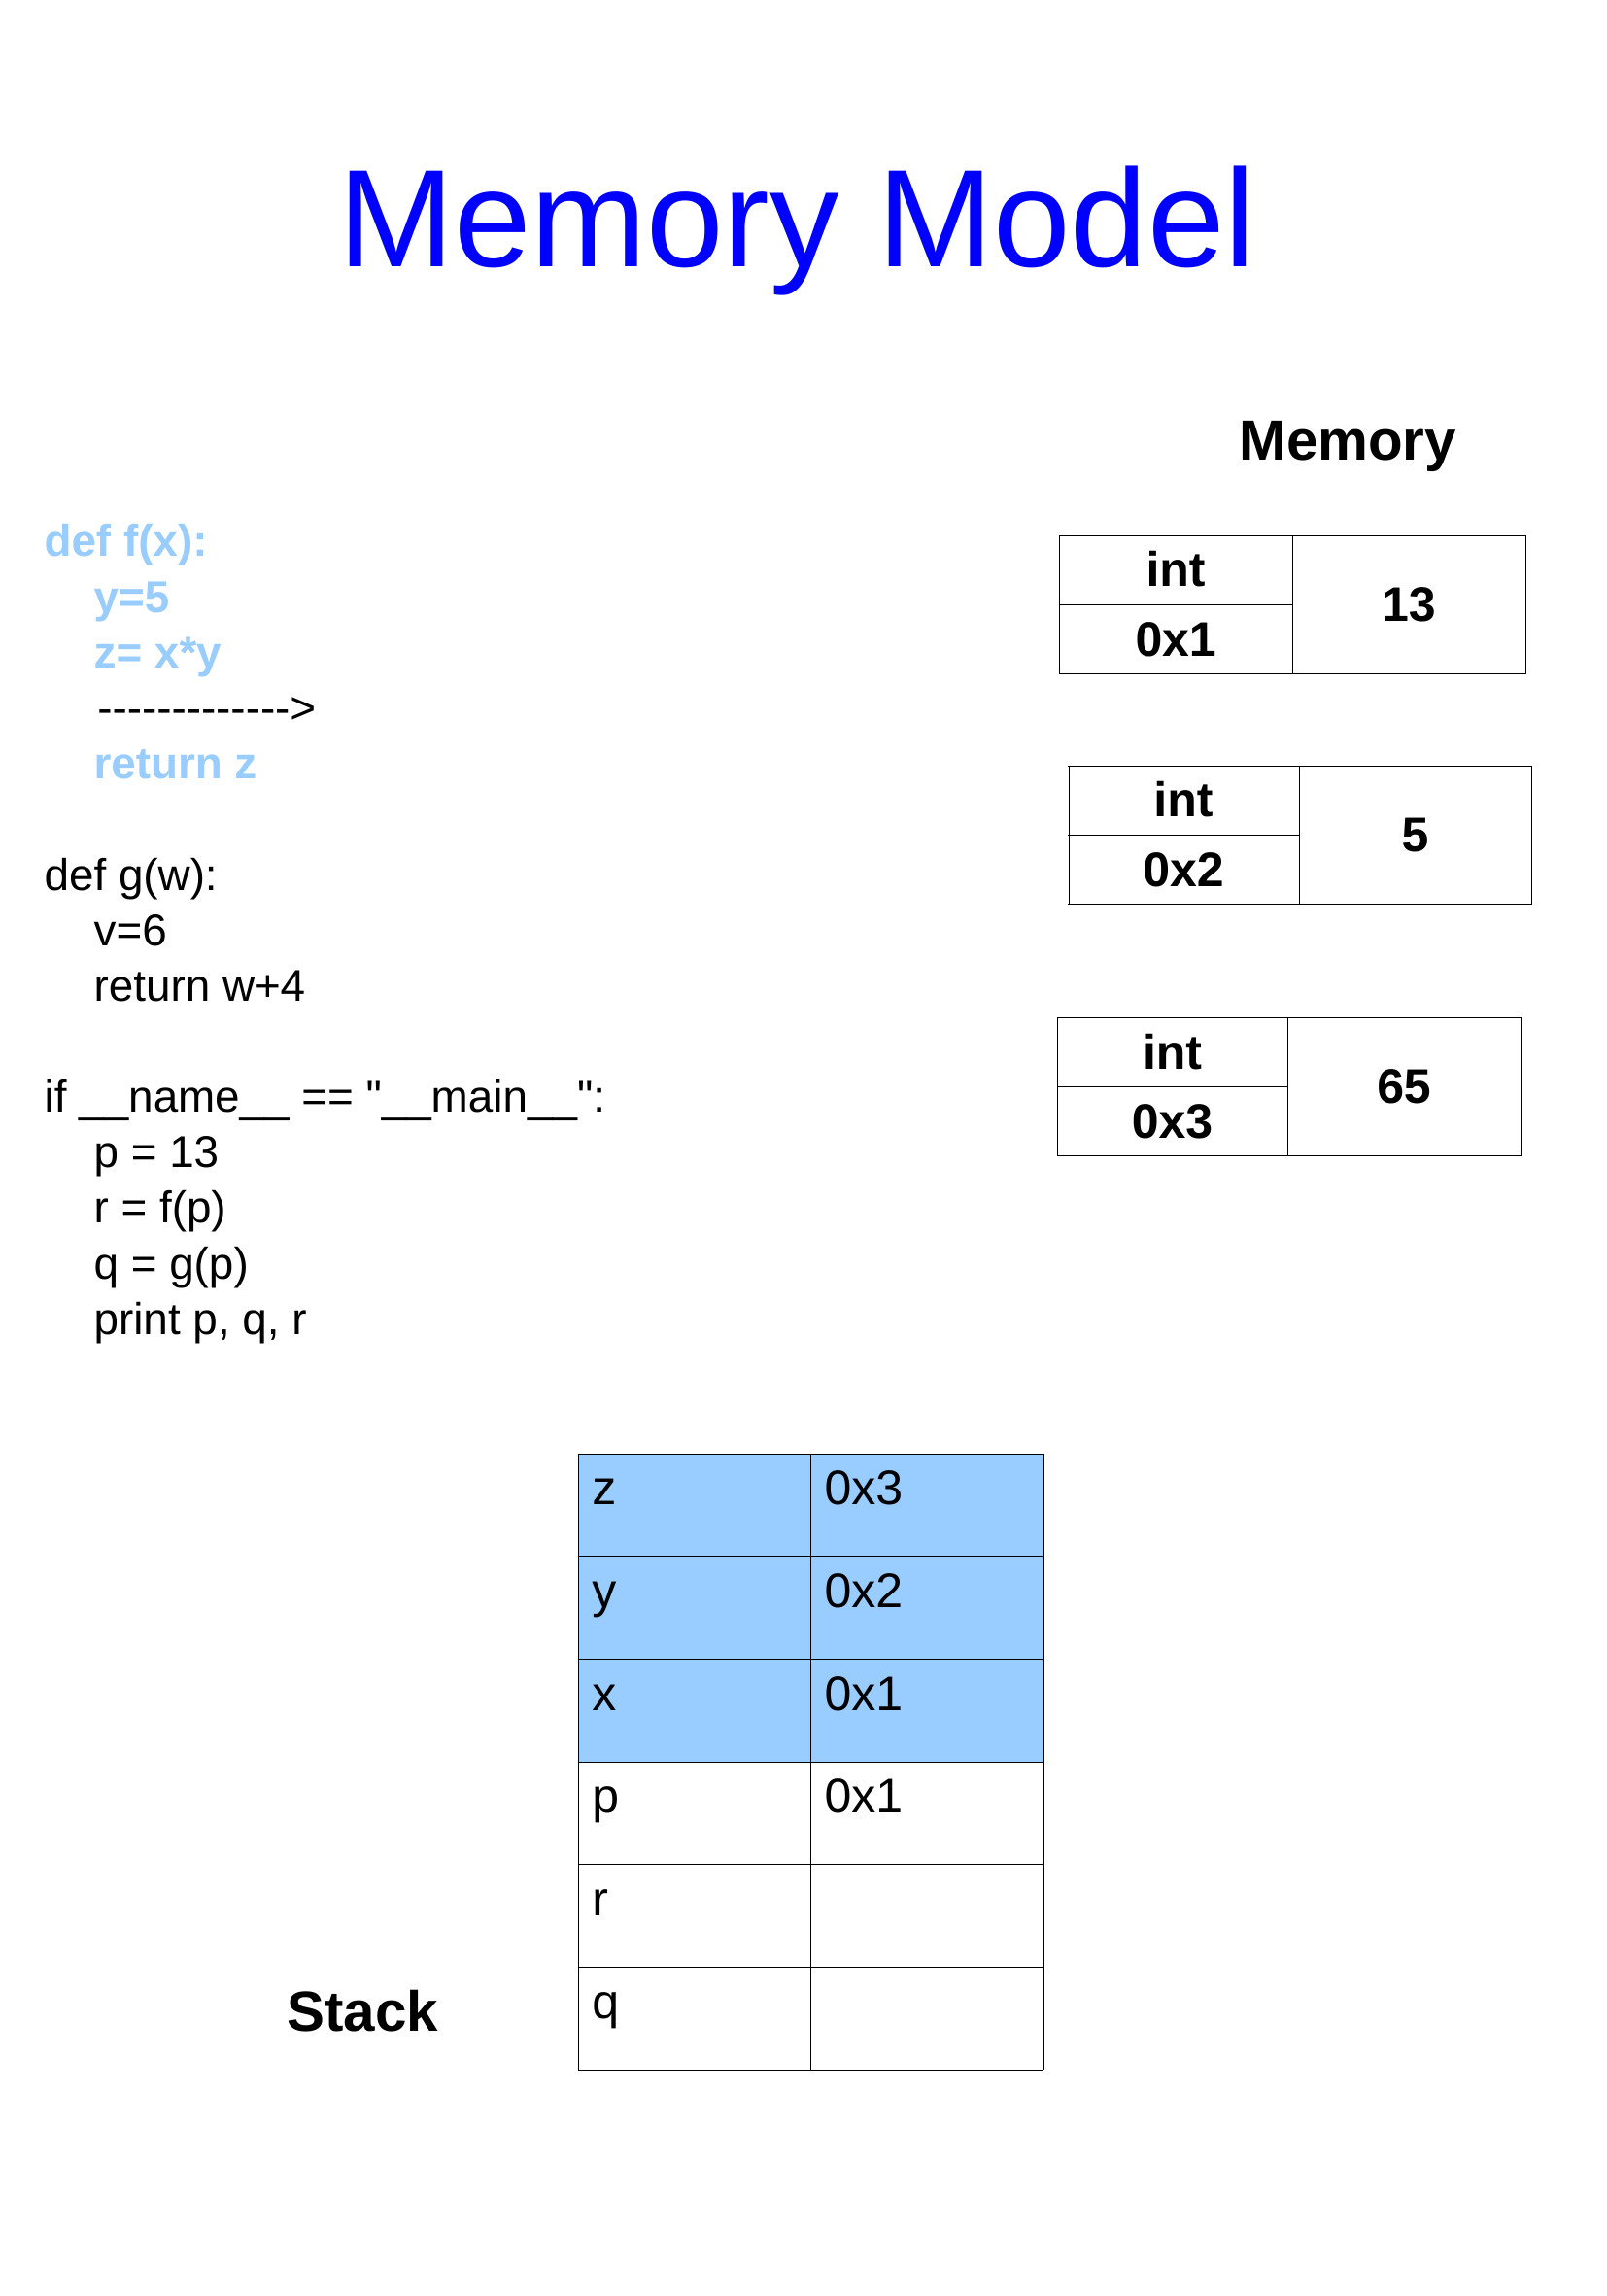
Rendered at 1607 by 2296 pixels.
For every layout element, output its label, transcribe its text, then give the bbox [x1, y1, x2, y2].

table_header int [1060, 536, 1292, 604]
table_header int [1070, 767, 1299, 835]
table_header int [1058, 1018, 1287, 1086]
table_cell q [579, 1968, 810, 2070]
list def f(x): y=5 z= x*y -------------> return z def g(w): v=6 return w+4 if __name__ == "__main__": p = 13 r = f(p) q = g(p) print p, q, r [28, 516, 632, 1345]
table_cell 0x2 [811, 1557, 1043, 1659]
table_cell [811, 1968, 1043, 2070]
table_cell 0x3 [1058, 1087, 1287, 1155]
table_cell [811, 1865, 1043, 1967]
table_cell 0x1 [811, 1763, 1043, 1864]
table_header z [579, 1455, 810, 1556]
table_cell 0x1 [811, 1660, 1043, 1762]
table_header 65 [1288, 1018, 1521, 1155]
table_cell y [579, 1557, 810, 1659]
table_cell 0x1 [1060, 605, 1292, 673]
table_cell x [579, 1660, 810, 1762]
table_header 13 [1293, 536, 1525, 673]
list Memory [1170, 408, 1525, 488]
table_header 0x3 [811, 1455, 1043, 1556]
table_cell r [579, 1865, 810, 1967]
list Stack [218, 1979, 488, 2066]
table_cell p [579, 1763, 810, 1864]
table_cell 0x2 [1070, 836, 1299, 904]
title Memory Model [74, 108, 1521, 328]
table_header 5 [1300, 767, 1531, 904]
